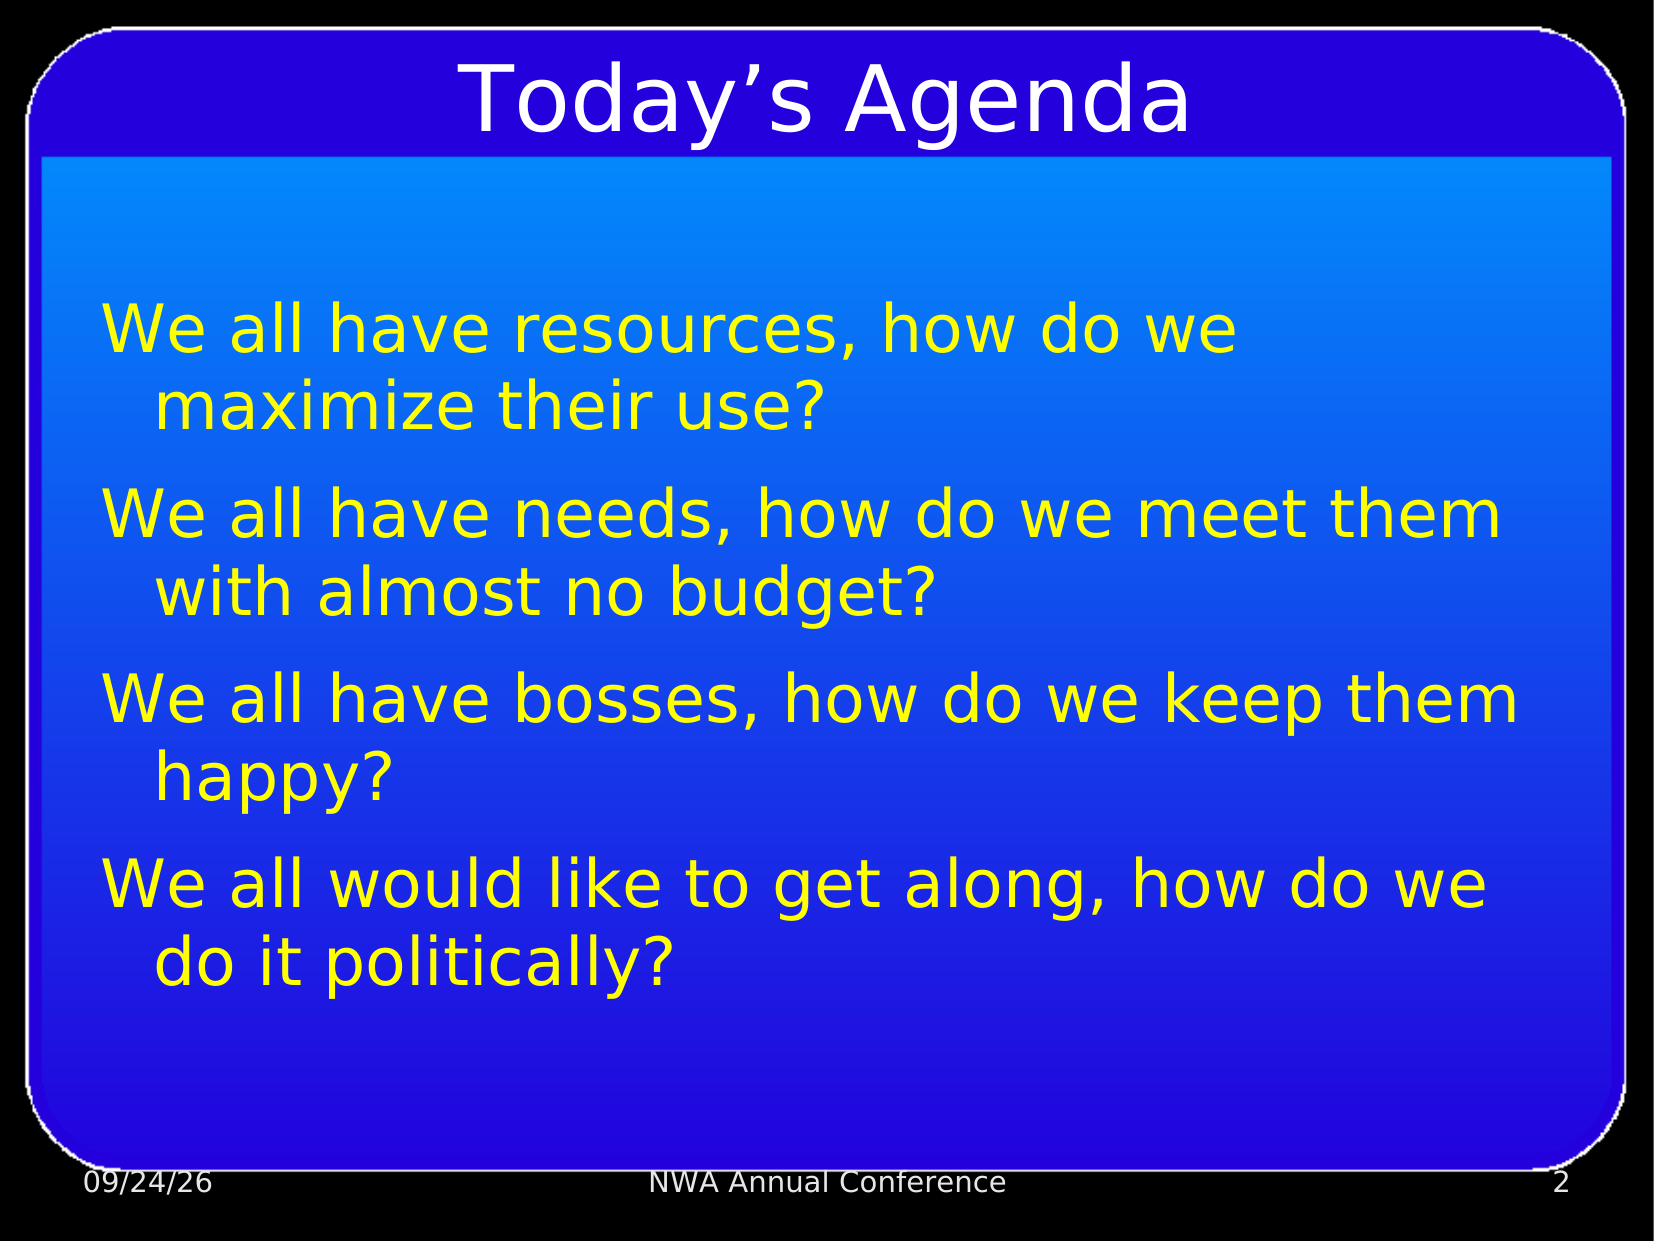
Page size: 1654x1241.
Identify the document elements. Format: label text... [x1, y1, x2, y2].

list We all have resources, how do we maximize their use? We all have needs, how do we meet them with almost no budget? We all have bosses, how do we keep them happy? We all would like to get along, how do we do it politically? [82, 290, 1571, 1109]
picture [0, 0, 1654, 1241]
title Today’s Agenda [82, 46, 1571, 154]
